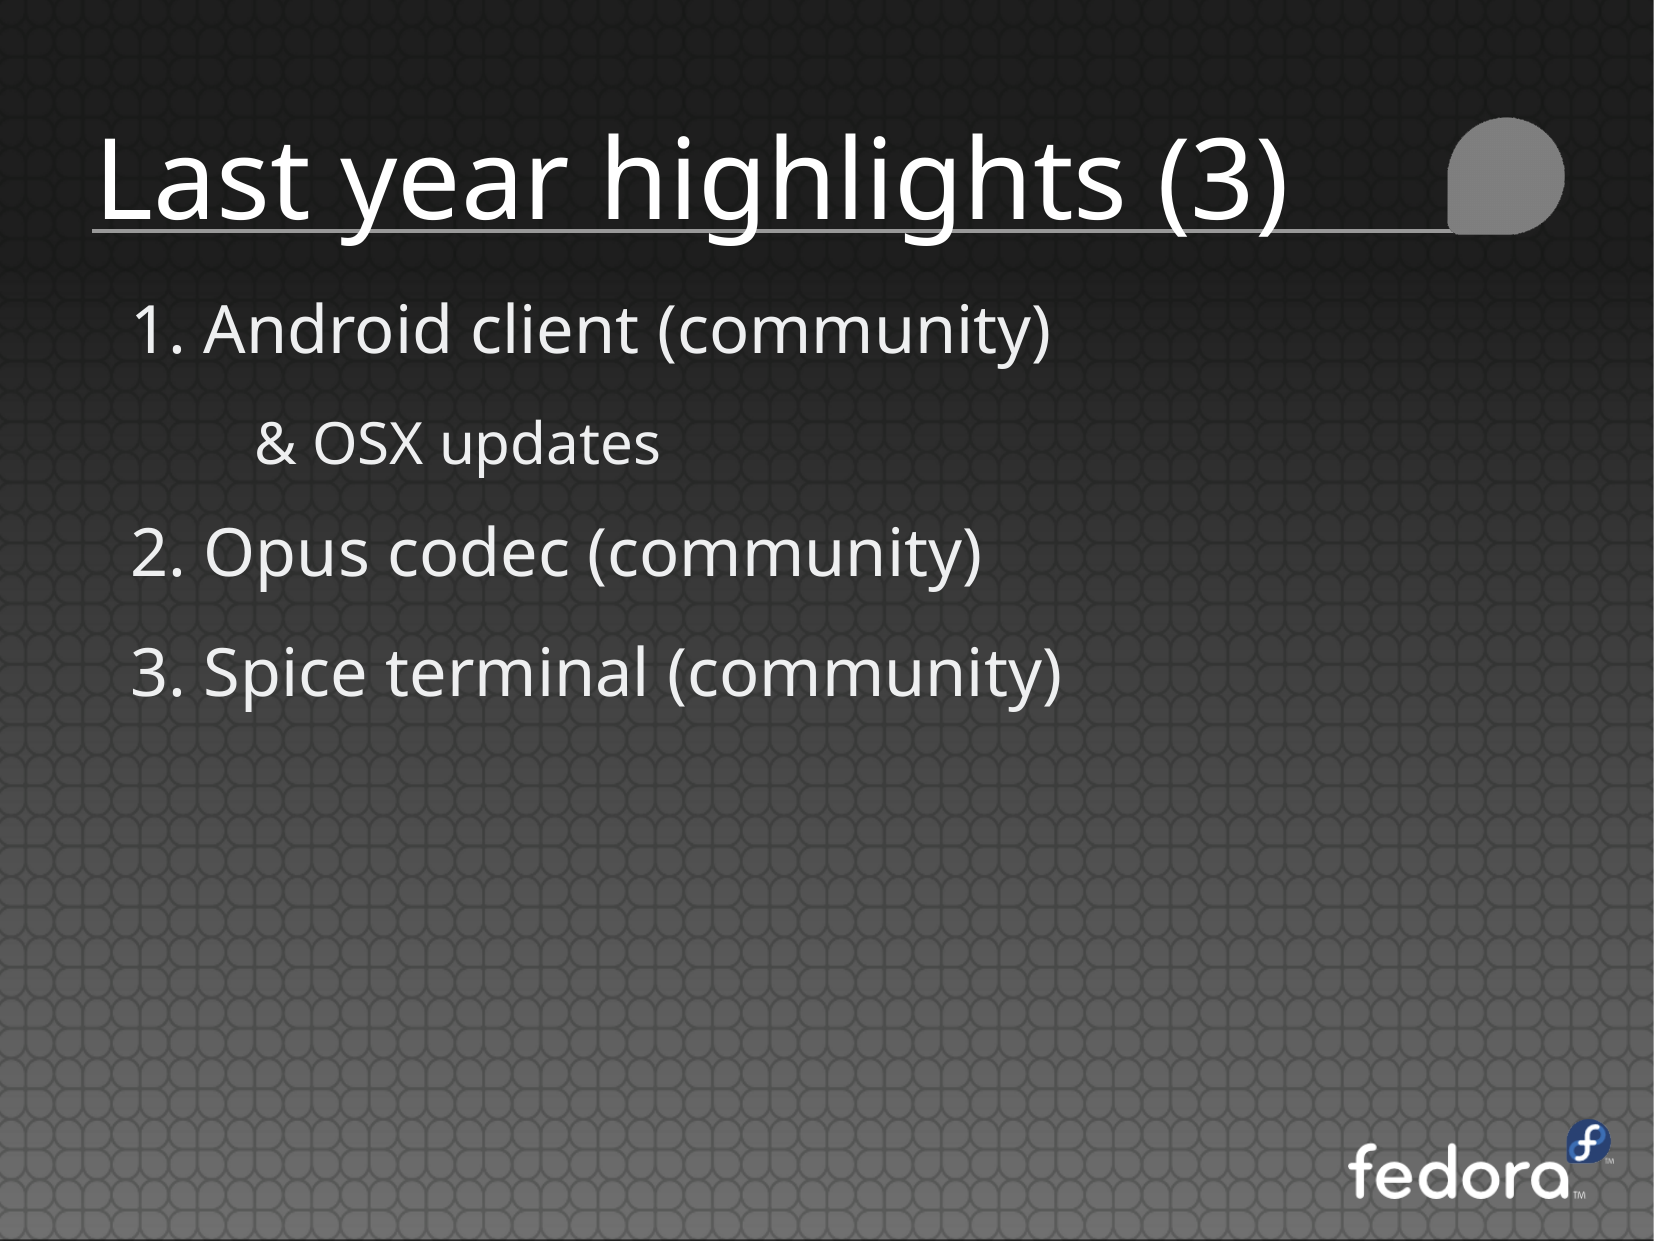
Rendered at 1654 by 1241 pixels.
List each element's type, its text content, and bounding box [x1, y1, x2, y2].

picture [0, 0, 1654, 1241]
title Last year highlights (3) [94, 100, 1426, 251]
list Android client (community) & OSX updates Opus codec (community) Spice terminal (community) [112, 161, 1501, 1097]
